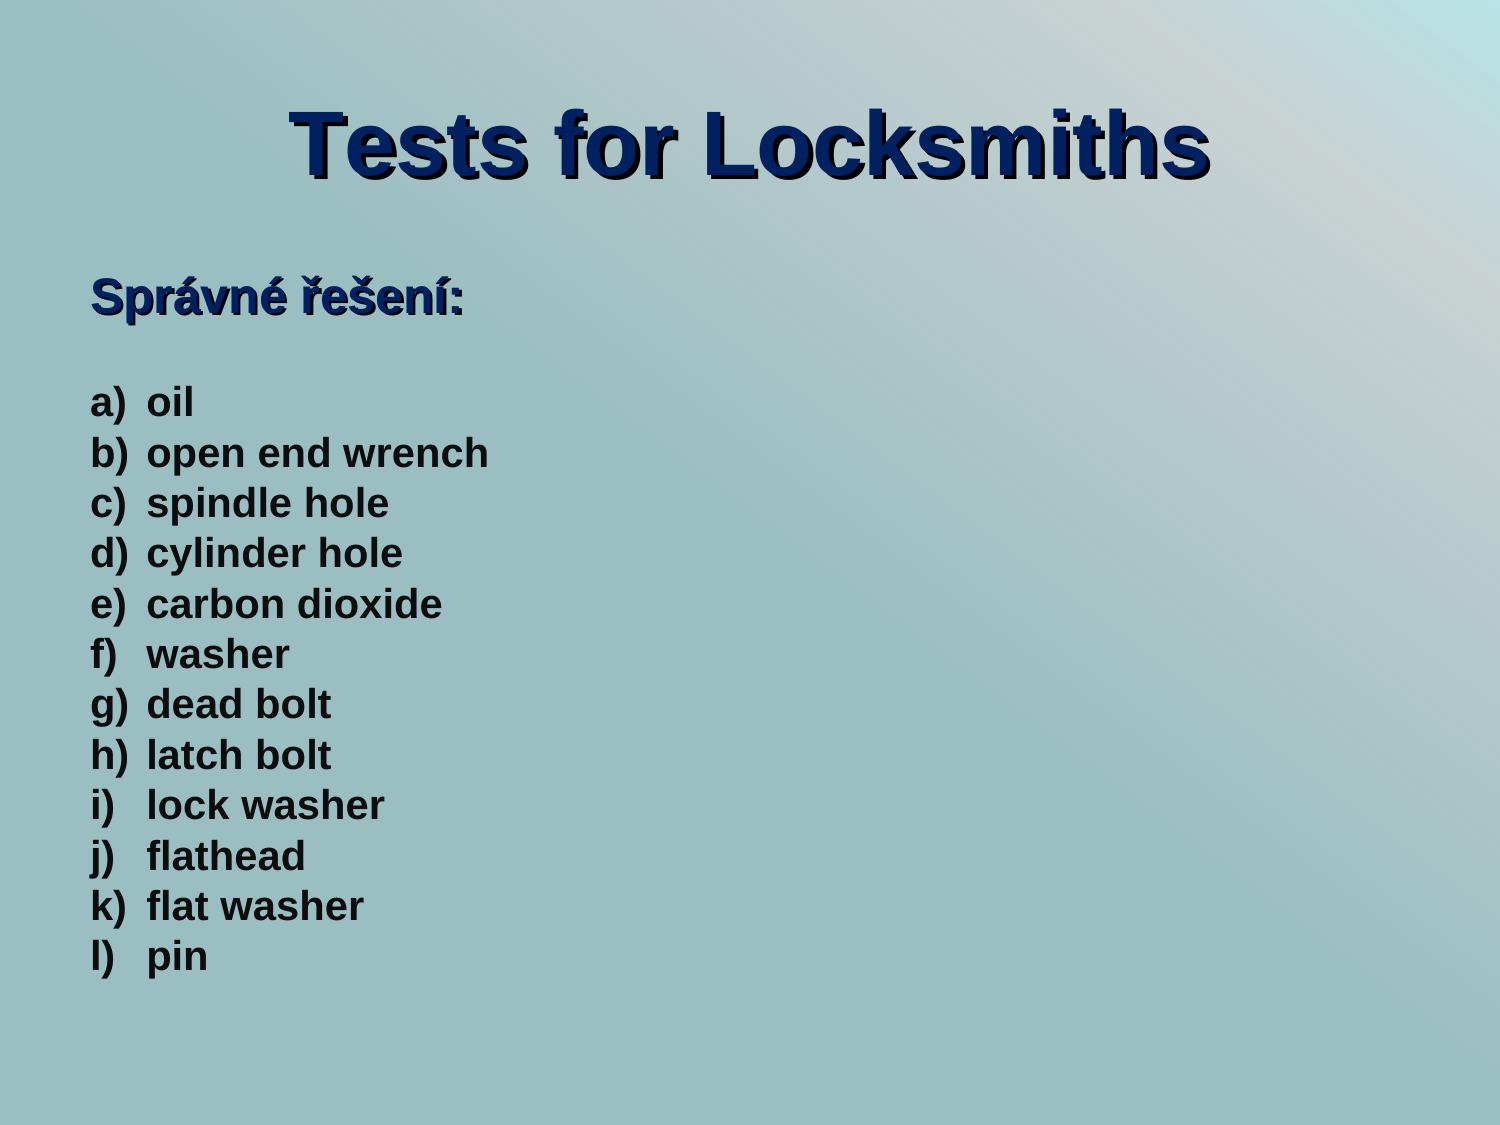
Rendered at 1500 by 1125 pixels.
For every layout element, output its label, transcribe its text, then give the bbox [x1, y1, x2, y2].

title Tests for Locksmiths [75, 45, 1426, 233]
list Správné řešení: oil open end wrench spindle hole cylinder hole carbon dioxide washer dead bolt latch bolt lock washer flathead flat washer pin [75, 262, 1426, 1042]
picture [0, 0, 1500, 1125]
